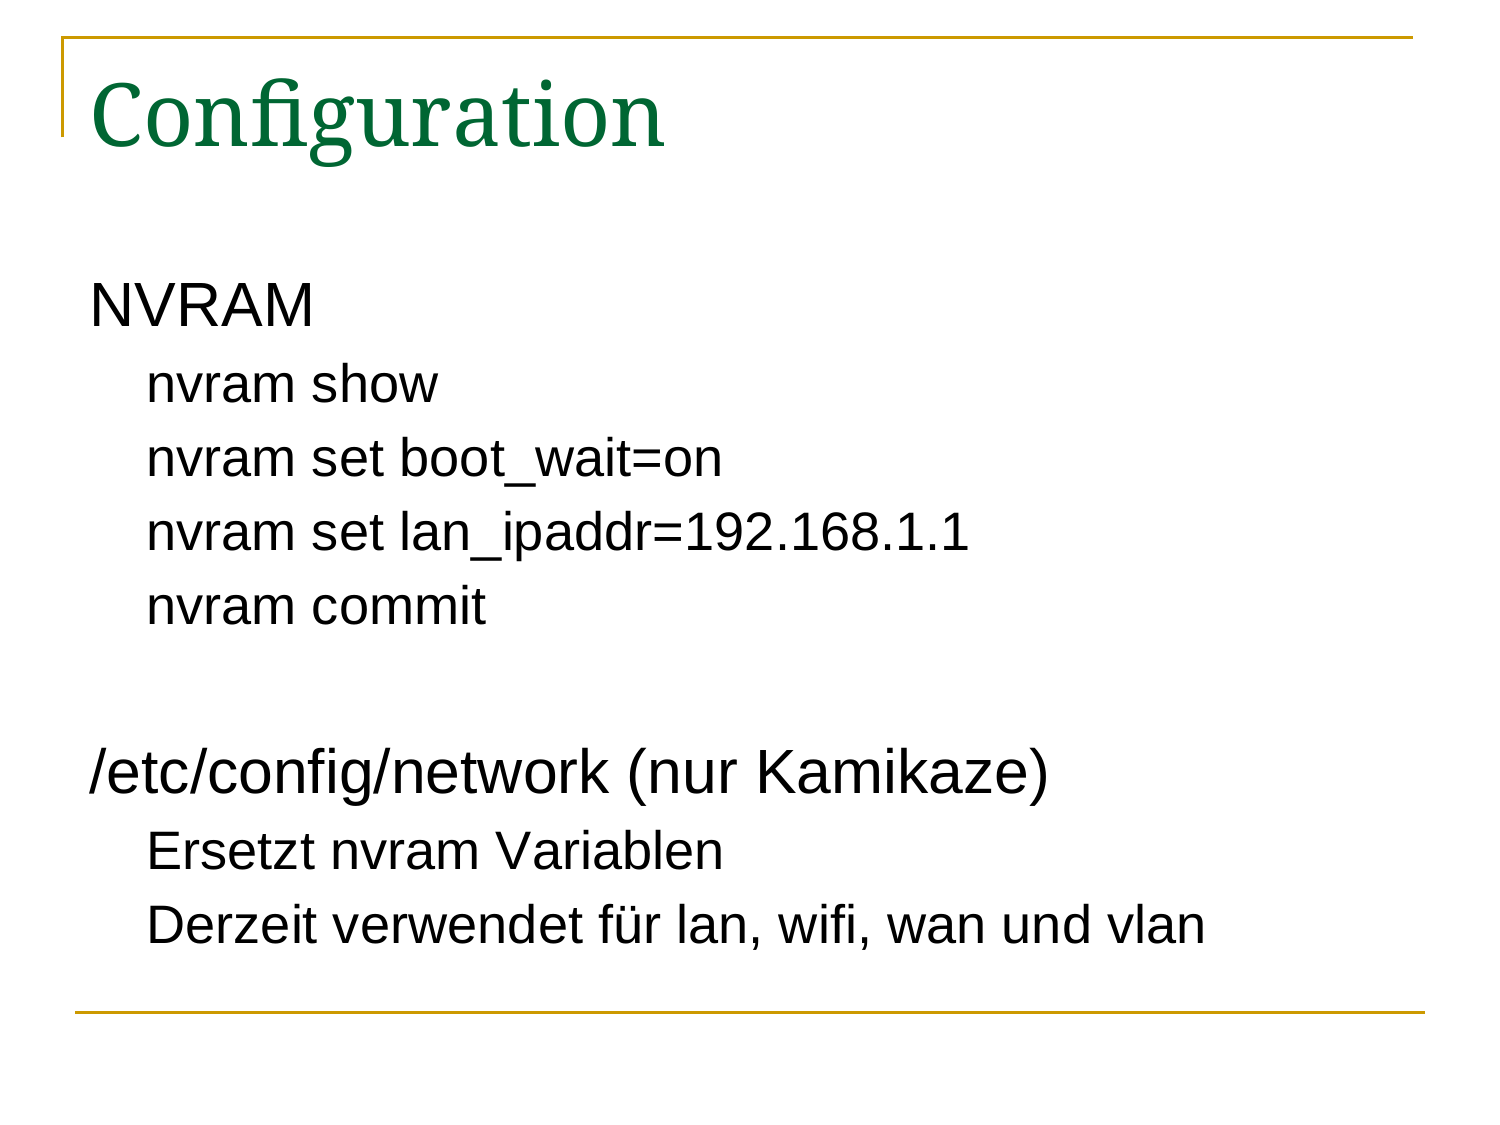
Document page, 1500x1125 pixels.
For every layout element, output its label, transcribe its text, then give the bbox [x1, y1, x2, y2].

title Configuration [75, 45, 1426, 233]
list NVRAM nvram show nvram set boot_wait=on nvram set lan_ipaddr=192.168.1.1 nvram commit /etc/config/network (nur Kamikaze) Ersetzt nvram Variablen Derzeit verwendet für lan, wifi, wan und vlan [75, 262, 1426, 1006]
